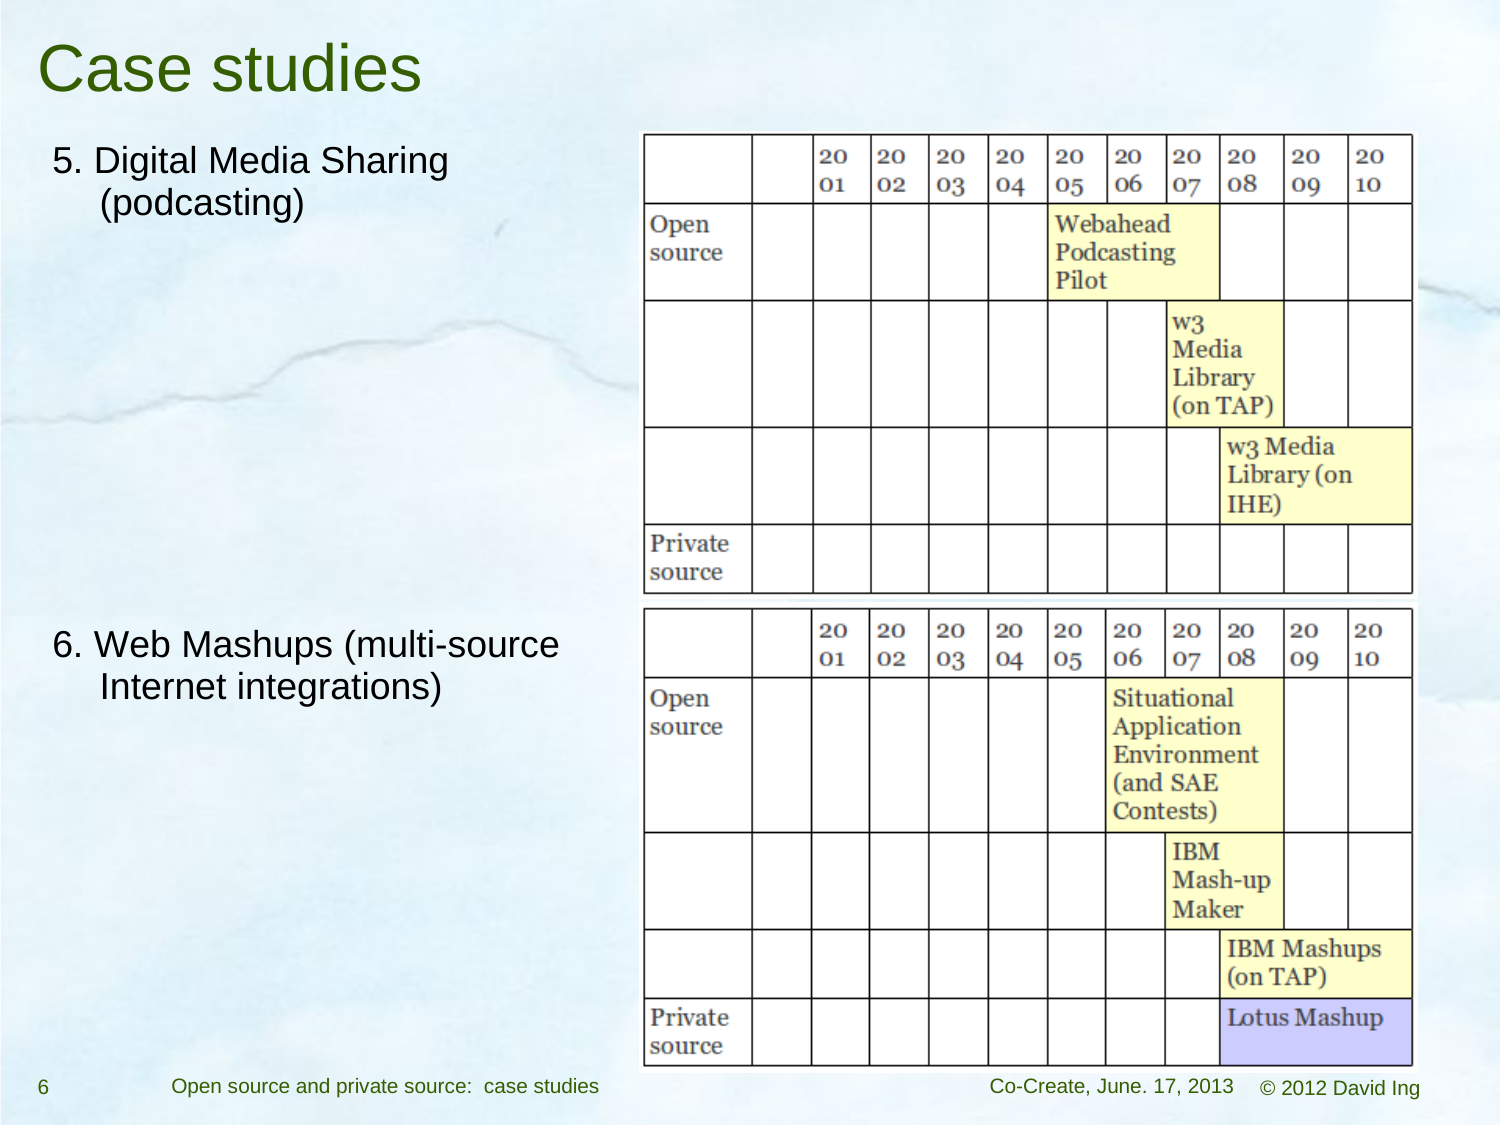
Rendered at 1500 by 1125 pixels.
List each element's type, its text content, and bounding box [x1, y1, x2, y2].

text_box 6. Web Mashups (multi-source Internet integrations) [37, 616, 601, 716]
picture [0, 0, 1500, 1125]
title Case studies [37, 37, 1463, 152]
text_box 5. Digital Media Sharing (podcasting) [37, 132, 601, 232]
